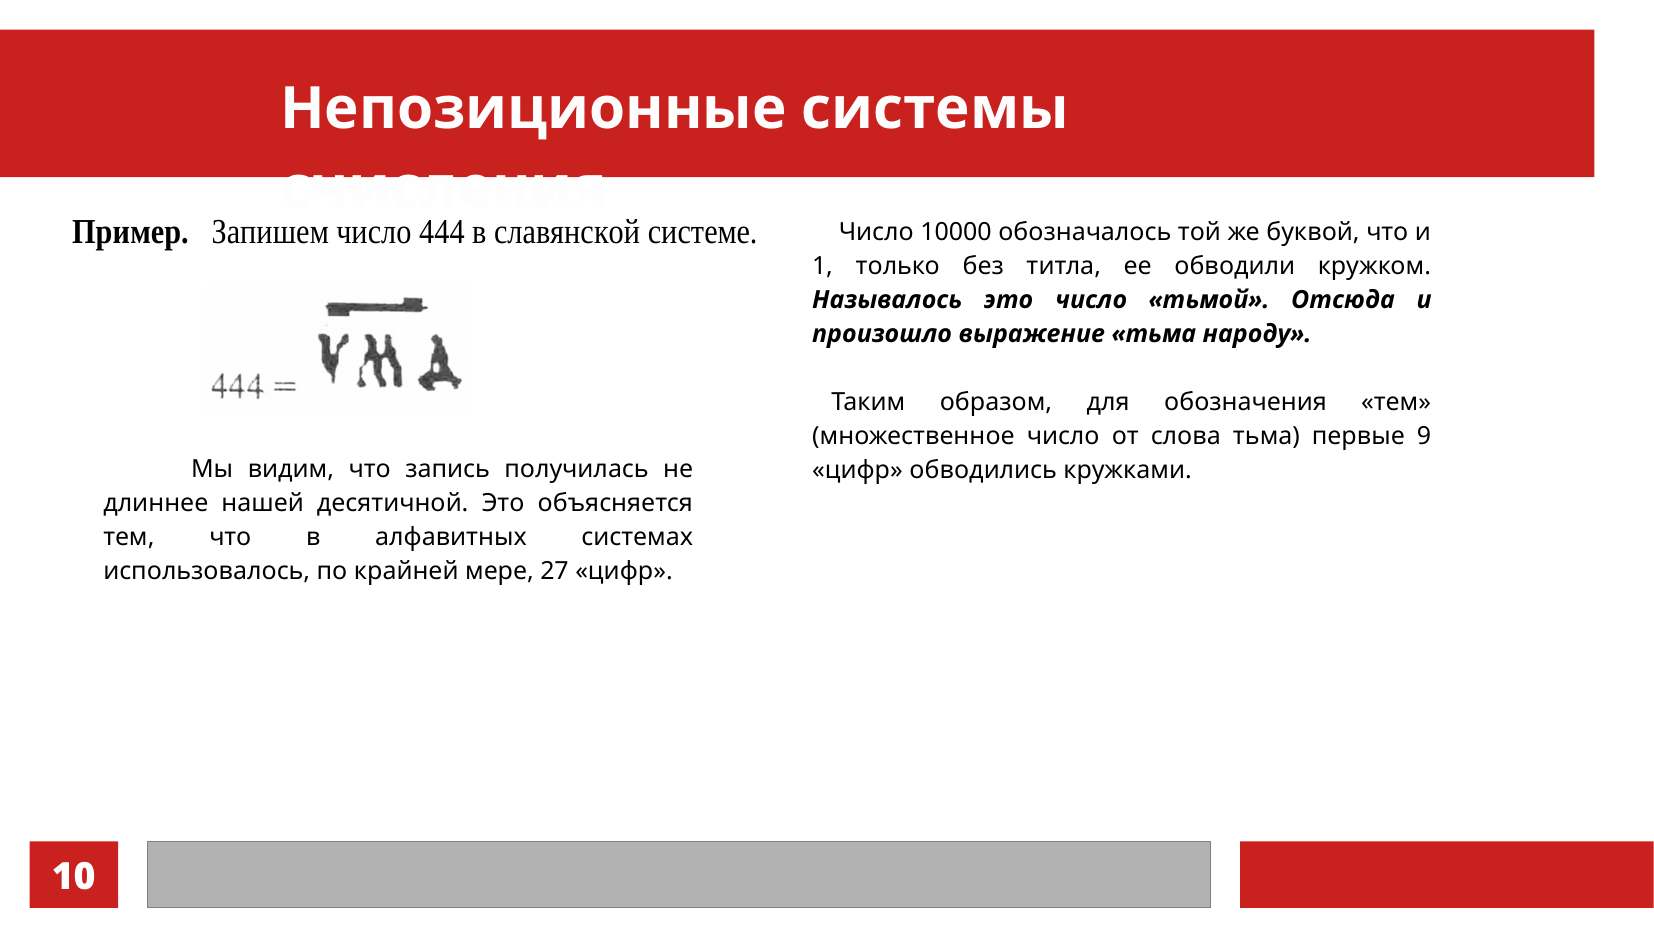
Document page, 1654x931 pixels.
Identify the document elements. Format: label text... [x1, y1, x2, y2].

text_box Число 10000 обозначалось той же буквой, что и 1, только без титла, ее обводили кружком. Называлось это число «тьмой». Отсюда и произошло выражение «тьма народу». Таким образом, для обозначения «тем» (множественное число от слова тьма) первые 9 «цифр» обводились кружками. [797, 206, 1447, 650]
picture [29, 177, 1300, 263]
text_box Мы видим, что запись получилась не длиннее нашей десятичной. Это объясняется тем, что в алфавитных системах использовалось, по крайней мере, 27 «цифр». [88, 442, 709, 583]
picture [206, 283, 473, 414]
text_box Непозиционные системы счисления [265, 59, 1268, 148]
